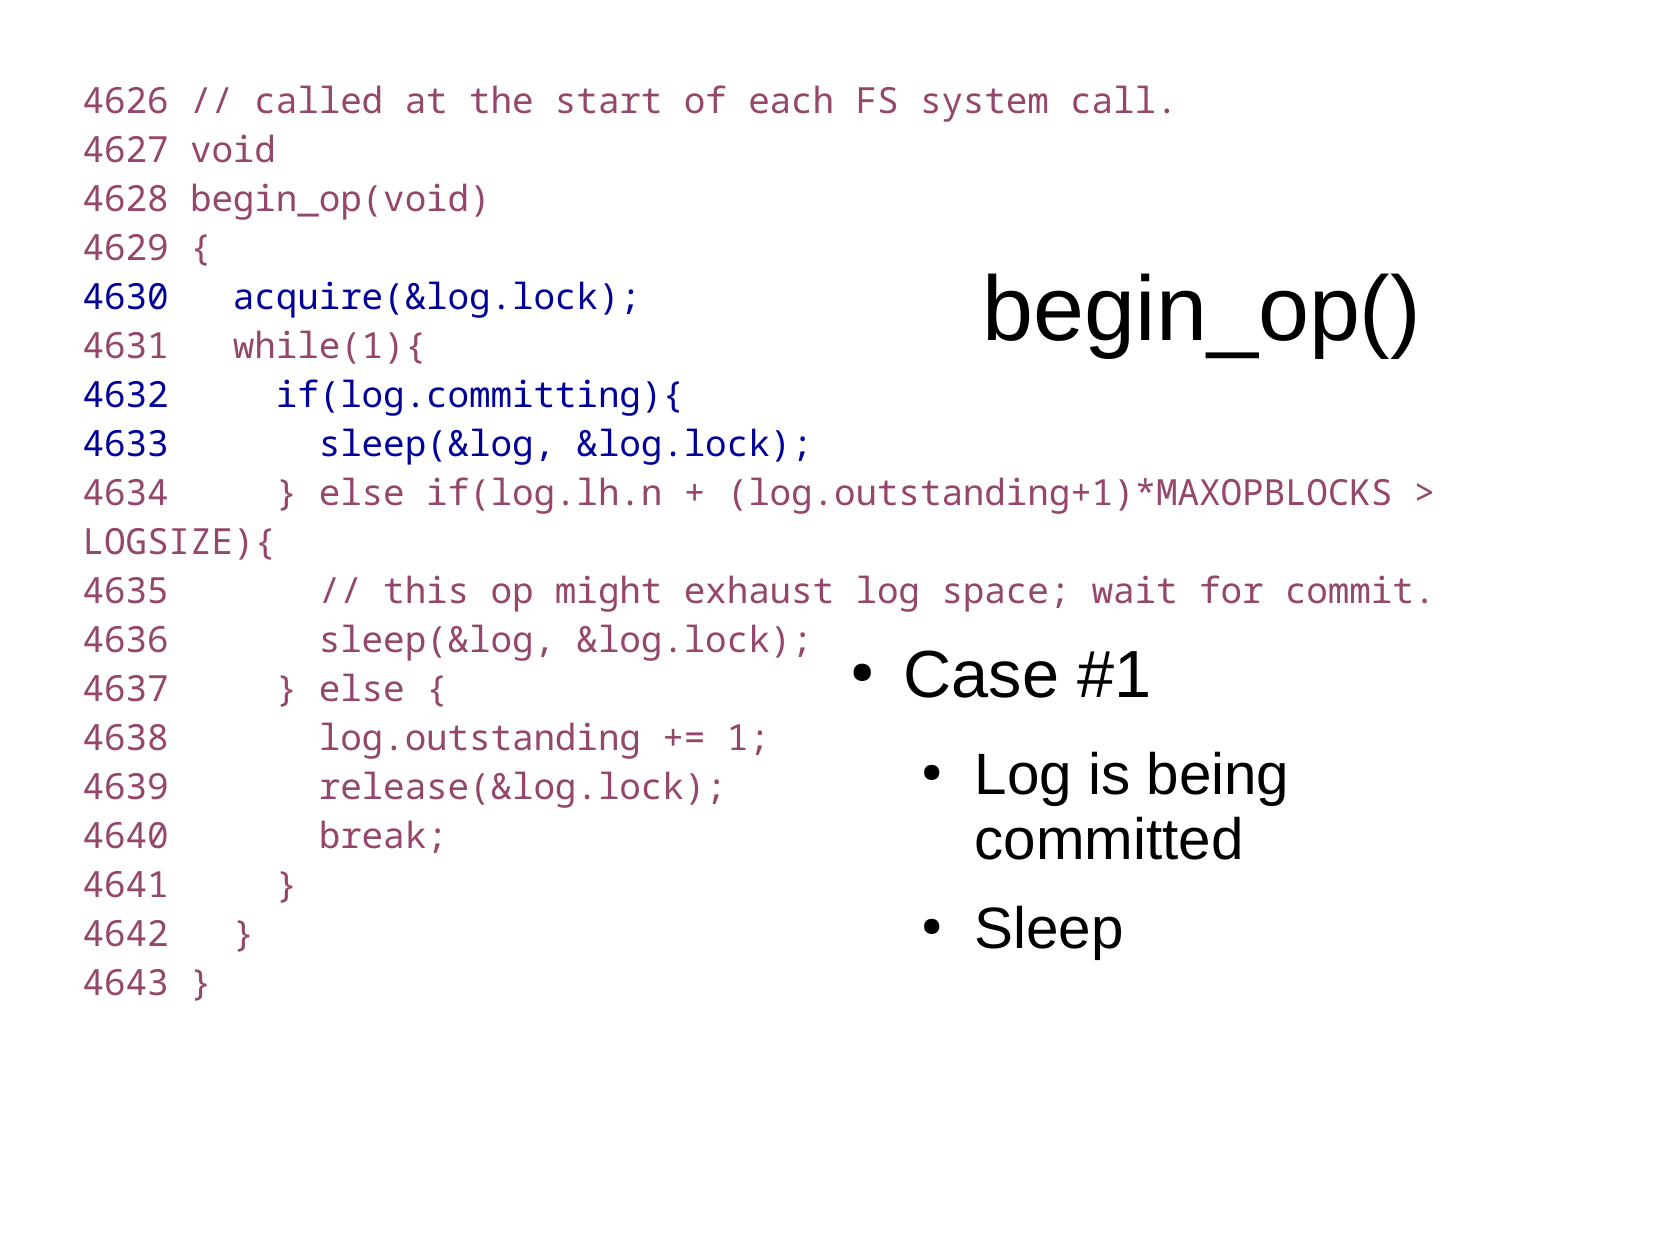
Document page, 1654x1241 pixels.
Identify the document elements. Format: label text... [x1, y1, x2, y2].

list 4626 // called at the start of each FS system call. 4627 void 4628 begin_op(void) 4629 { 4630 acquire(&log.lock); 4631 while(1){ 4632 if(log.committing){ 4633 sleep(&log, &log.lock); 4634 } else if(log.lh.n + (log.outstanding+1)*MAXOPBLOCKS > LOGSIZE){ 4635 // this op might exhaust log space; wait for commit. 4636 sleep(&log, &log.lock); 4637 } else { 4638 log.outstanding += 1; 4639 release(&log.lock); 4640 break; 4641 } 4642 } 4643 } [82, 75, 1571, 1010]
list [832, 368, 1576, 637]
list Case #1 Log is being committed Sleep [832, 637, 1576, 1163]
